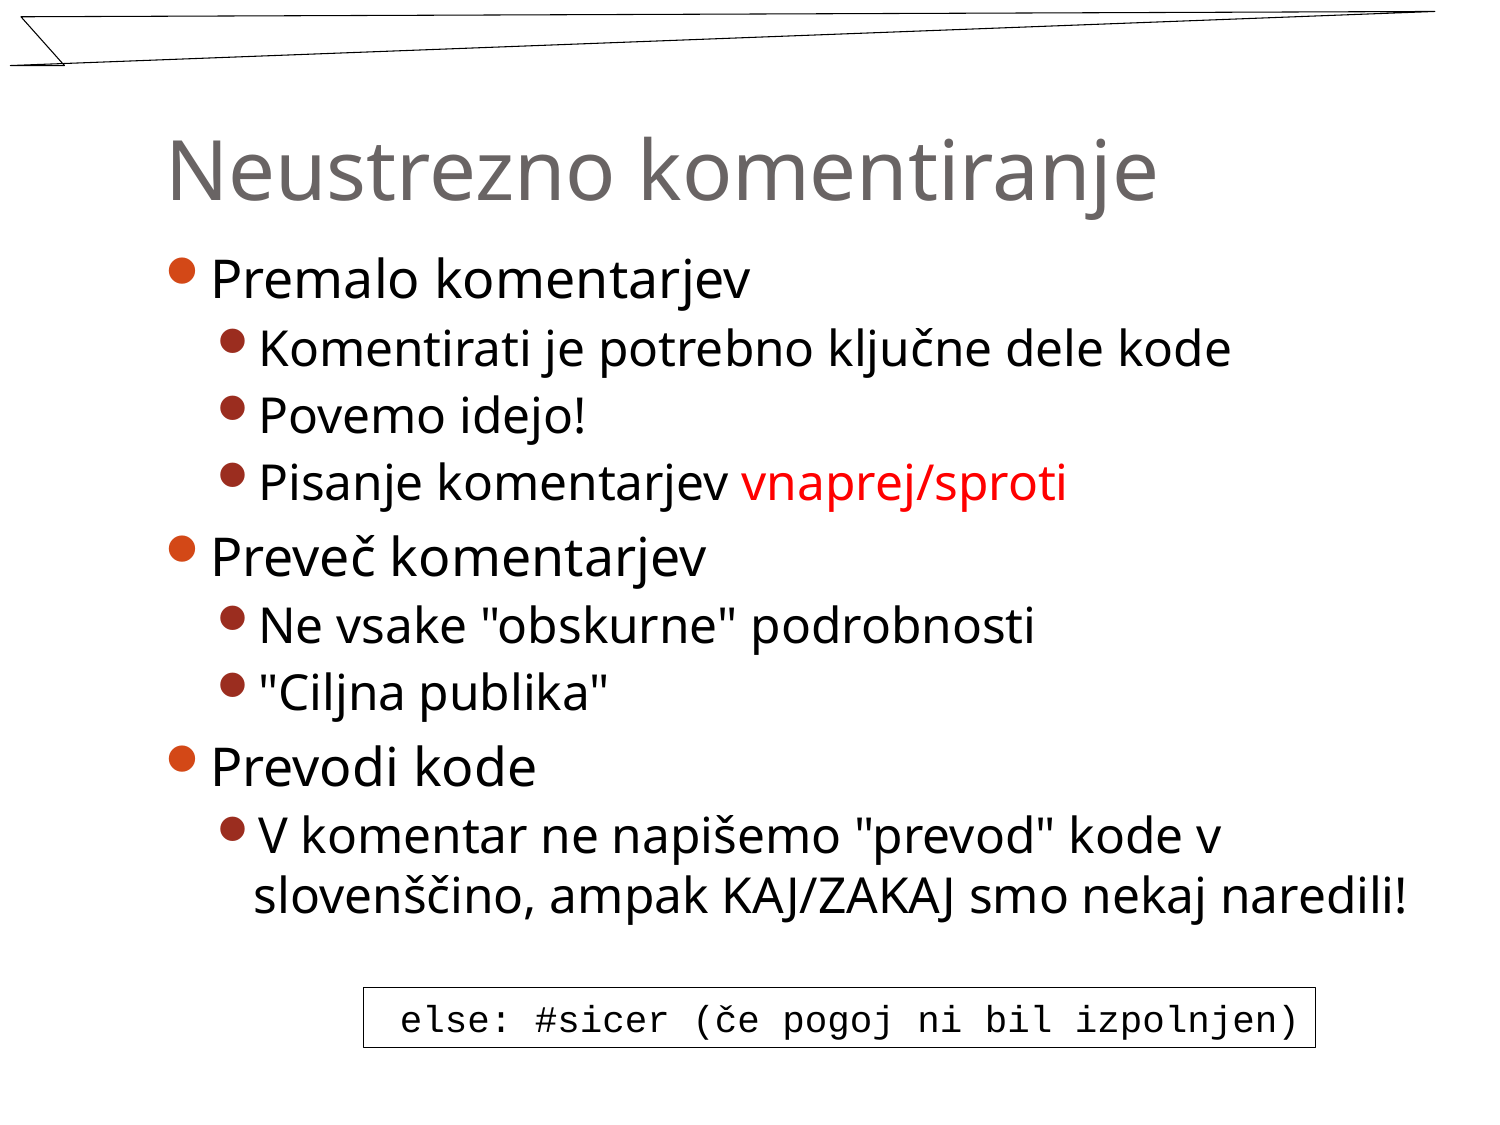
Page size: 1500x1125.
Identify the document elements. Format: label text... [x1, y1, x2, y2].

text_box else: #sicer (če pogoj ni bil izpolnjen) [362, 987, 1315, 1048]
title Neustrezno komentiranje [150, 45, 1425, 233]
list Premalo komentarjev Komentirati je potrebno ključne dele kode Povemo idejo! Pisanje komentarjev vnaprej/sproti Preveč komentarjev Ne vsake "obskurne" podrobnosti "Ciljna publika" Prevodi kode V komentar ne napišemo "prevod" kode v slovenščino, ampak KAJ/ZAKAJ smo nekaj naredili! [150, 237, 1425, 988]
